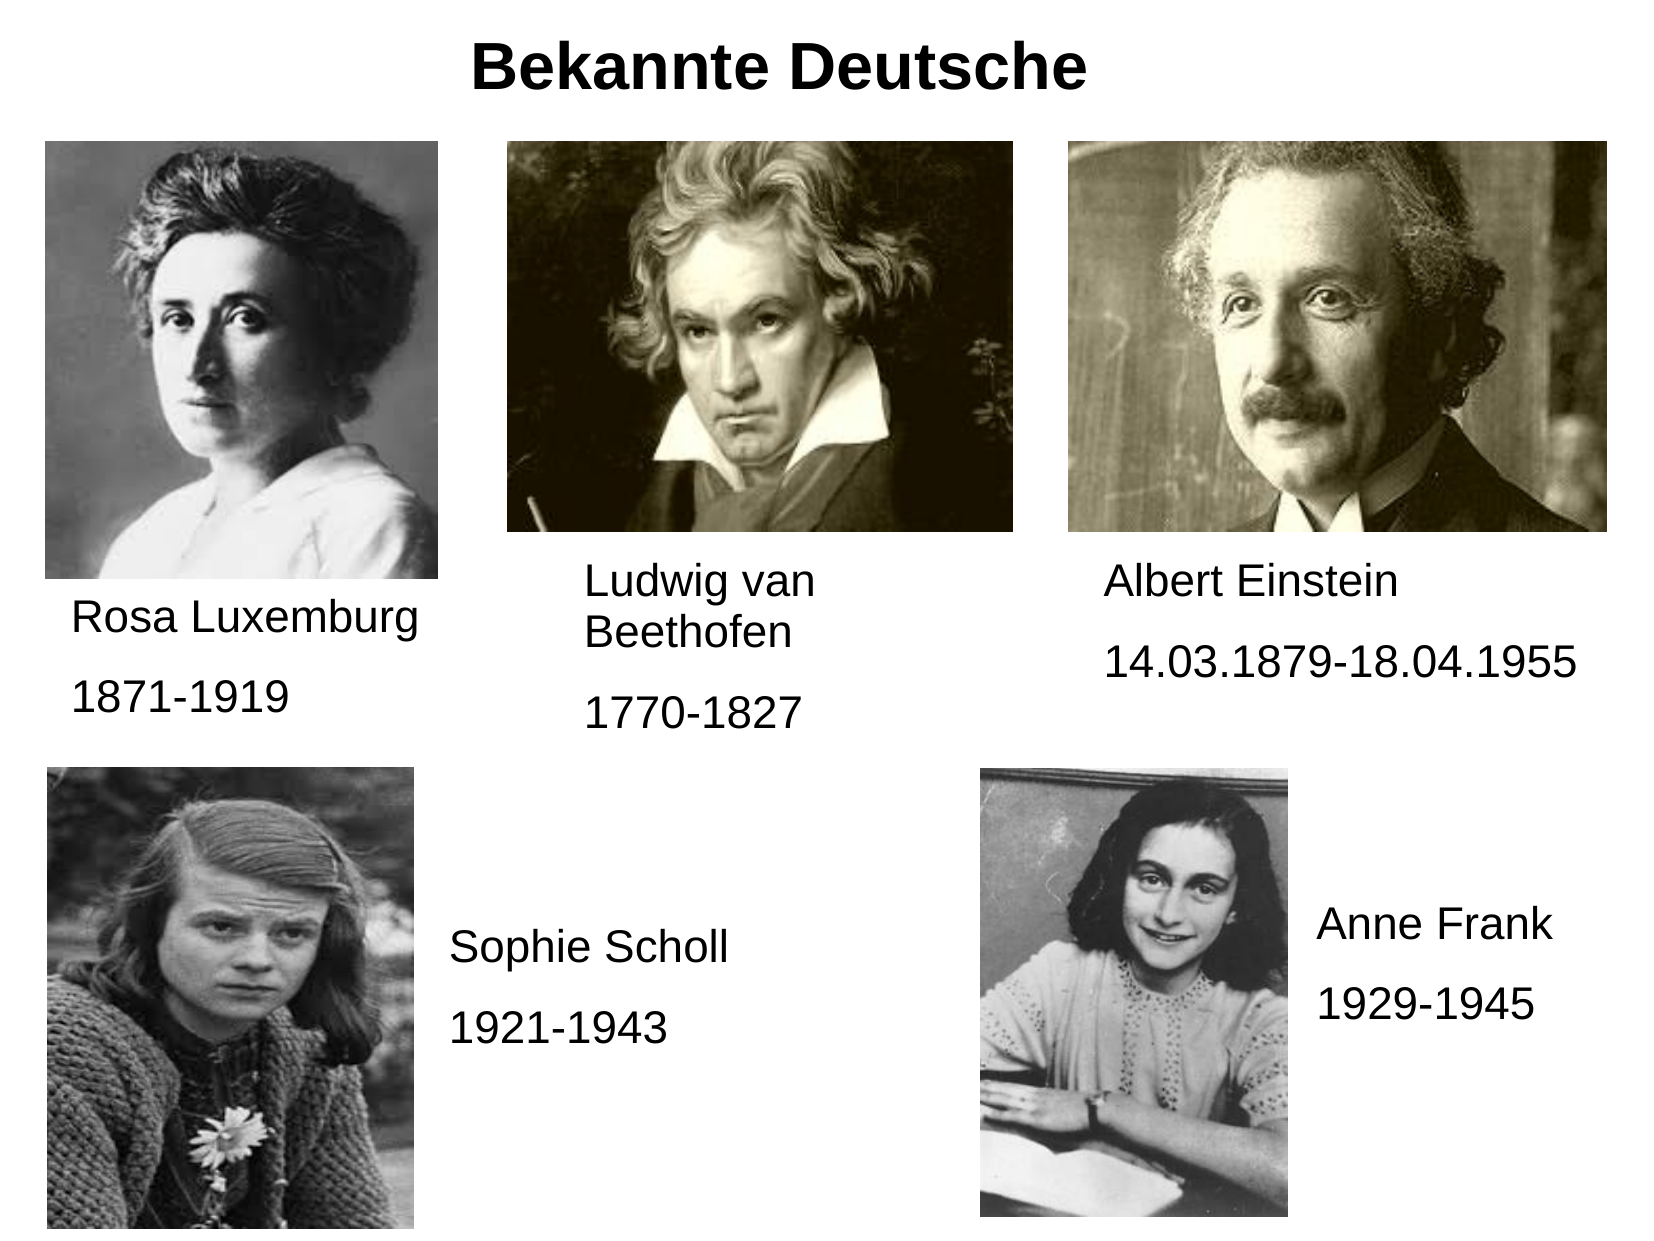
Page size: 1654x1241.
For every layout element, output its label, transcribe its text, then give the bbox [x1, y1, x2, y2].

title Bekannte Deutsche [82, 13, 1477, 119]
list Ludwig van Beethofen 1770-1827 [513, 555, 957, 768]
list Albert Einstein 14.03.1879-18.04.1955 [1103, 555, 1583, 745]
picture [45, 141, 438, 579]
picture [507, 141, 1013, 532]
picture [47, 767, 414, 1229]
picture [1068, 141, 1607, 532]
list Anne Frank 1929-1945 [1288, 897, 1571, 1123]
list Sophie Scholl 1921-1943 [414, 920, 815, 1146]
picture [980, 768, 1288, 1217]
list Rosa Luxemburg 1871-1919 [0, 590, 444, 756]
